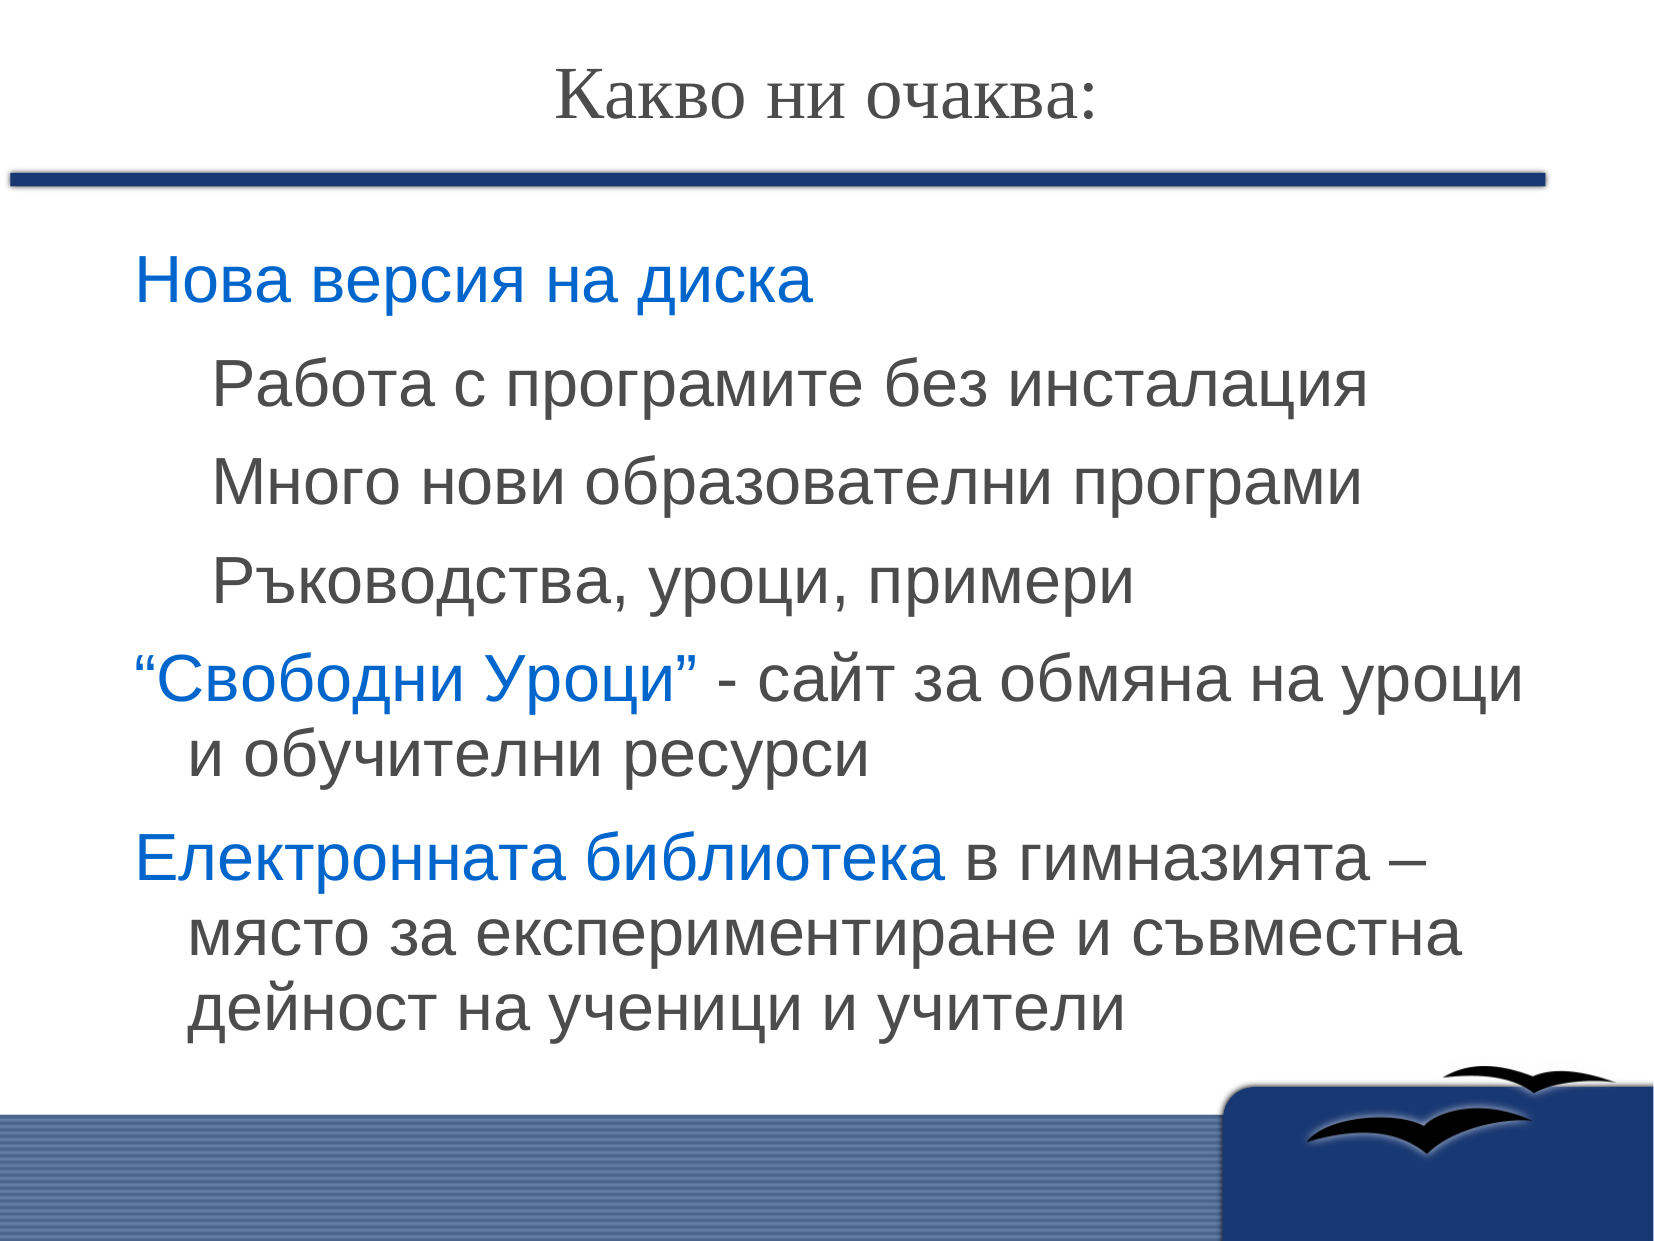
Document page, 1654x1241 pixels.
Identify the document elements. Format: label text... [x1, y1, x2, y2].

title Какво ни очаква: [121, 23, 1534, 164]
list Нова версия на диска Работа с програмите без инсталация Много нови образователни програми Ръководства, уроци, примери “Свободни Уроци” - сайт за обмяна на уроци и обучителни ресурси Електронната библиотека в гимназията – място за експериментиране и съвместна дейност на ученици и учители [116, 241, 1529, 1045]
picture [0, 0, 1654, 1241]
